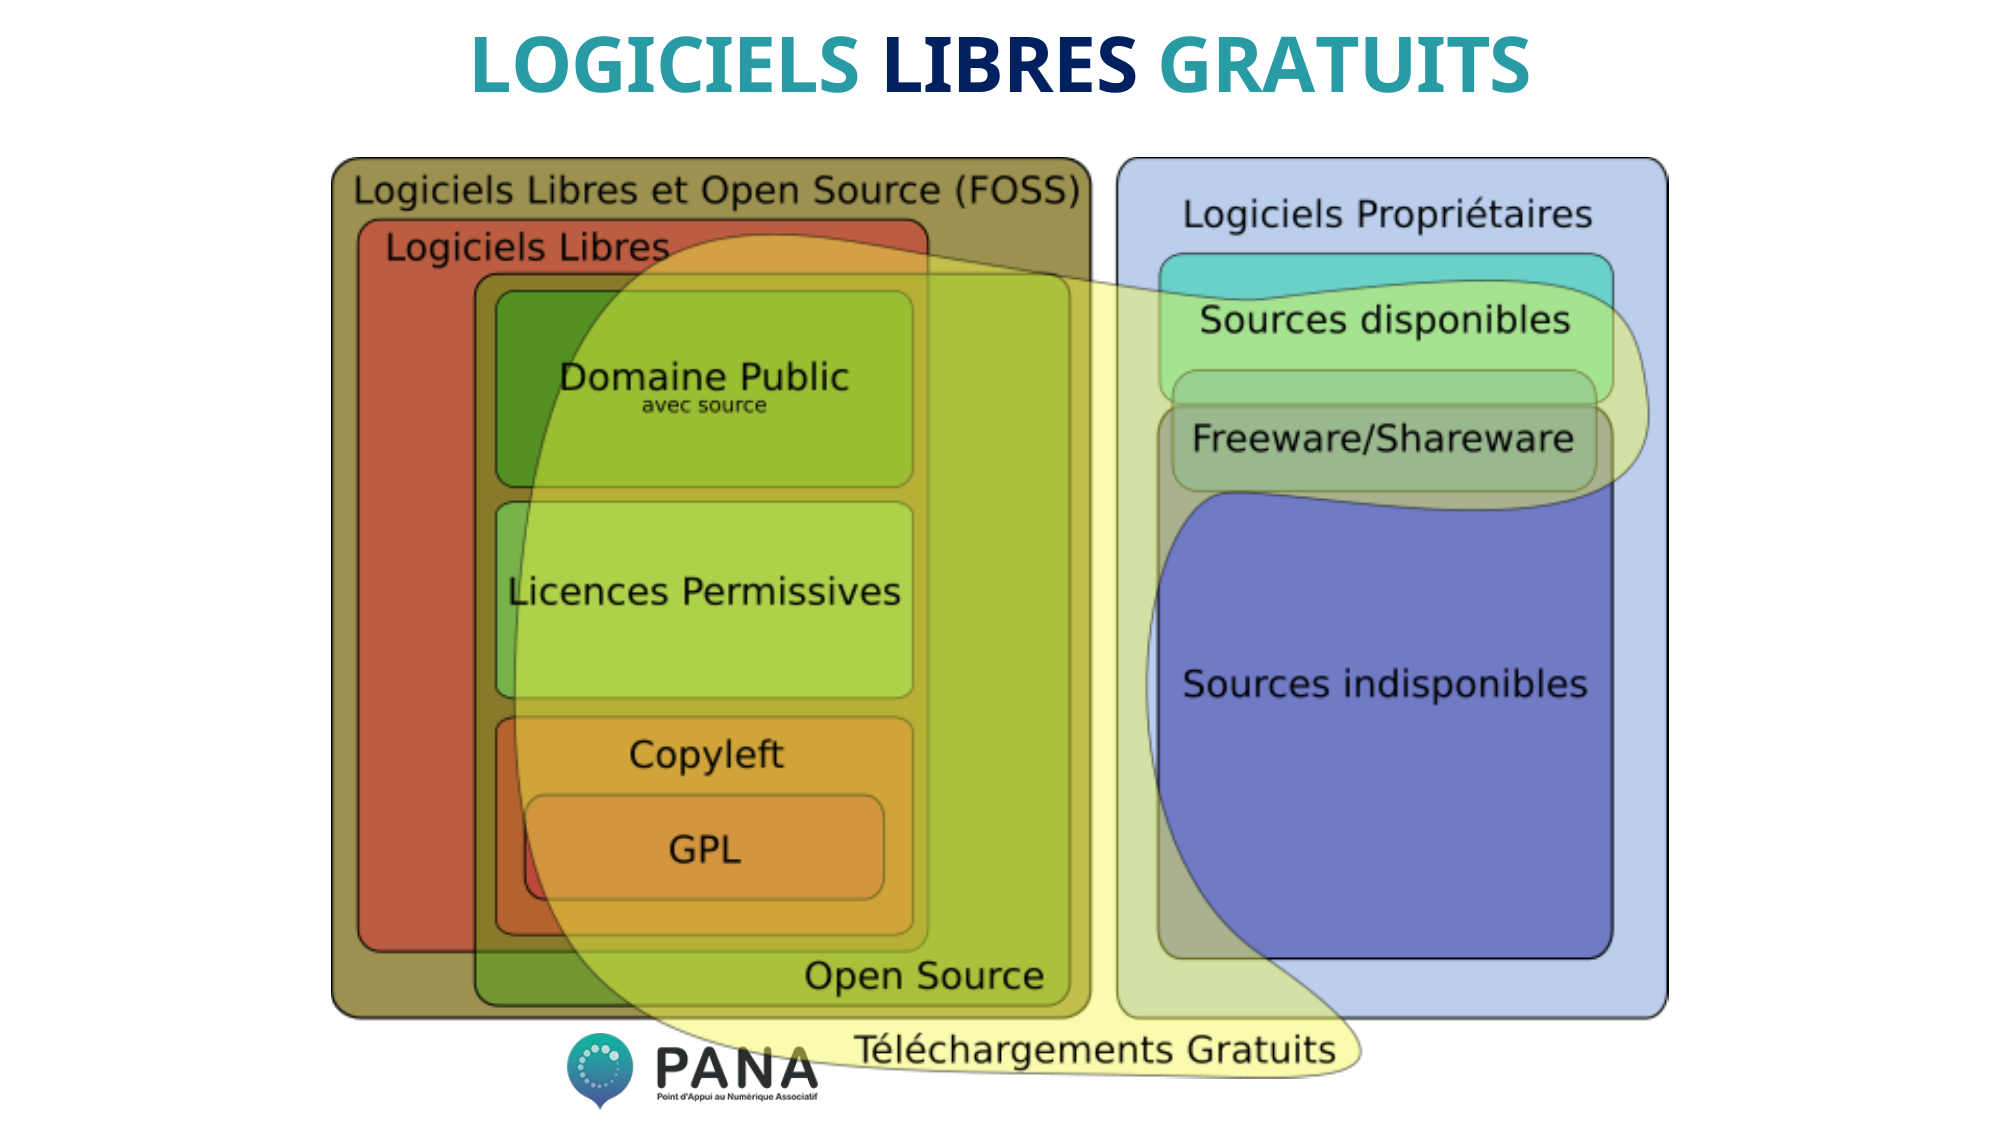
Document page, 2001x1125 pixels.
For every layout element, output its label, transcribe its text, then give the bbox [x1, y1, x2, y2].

picture [331, 157, 1669, 1079]
title LOGICIELS LIBRES GRATUITS [278, 13, 1721, 106]
